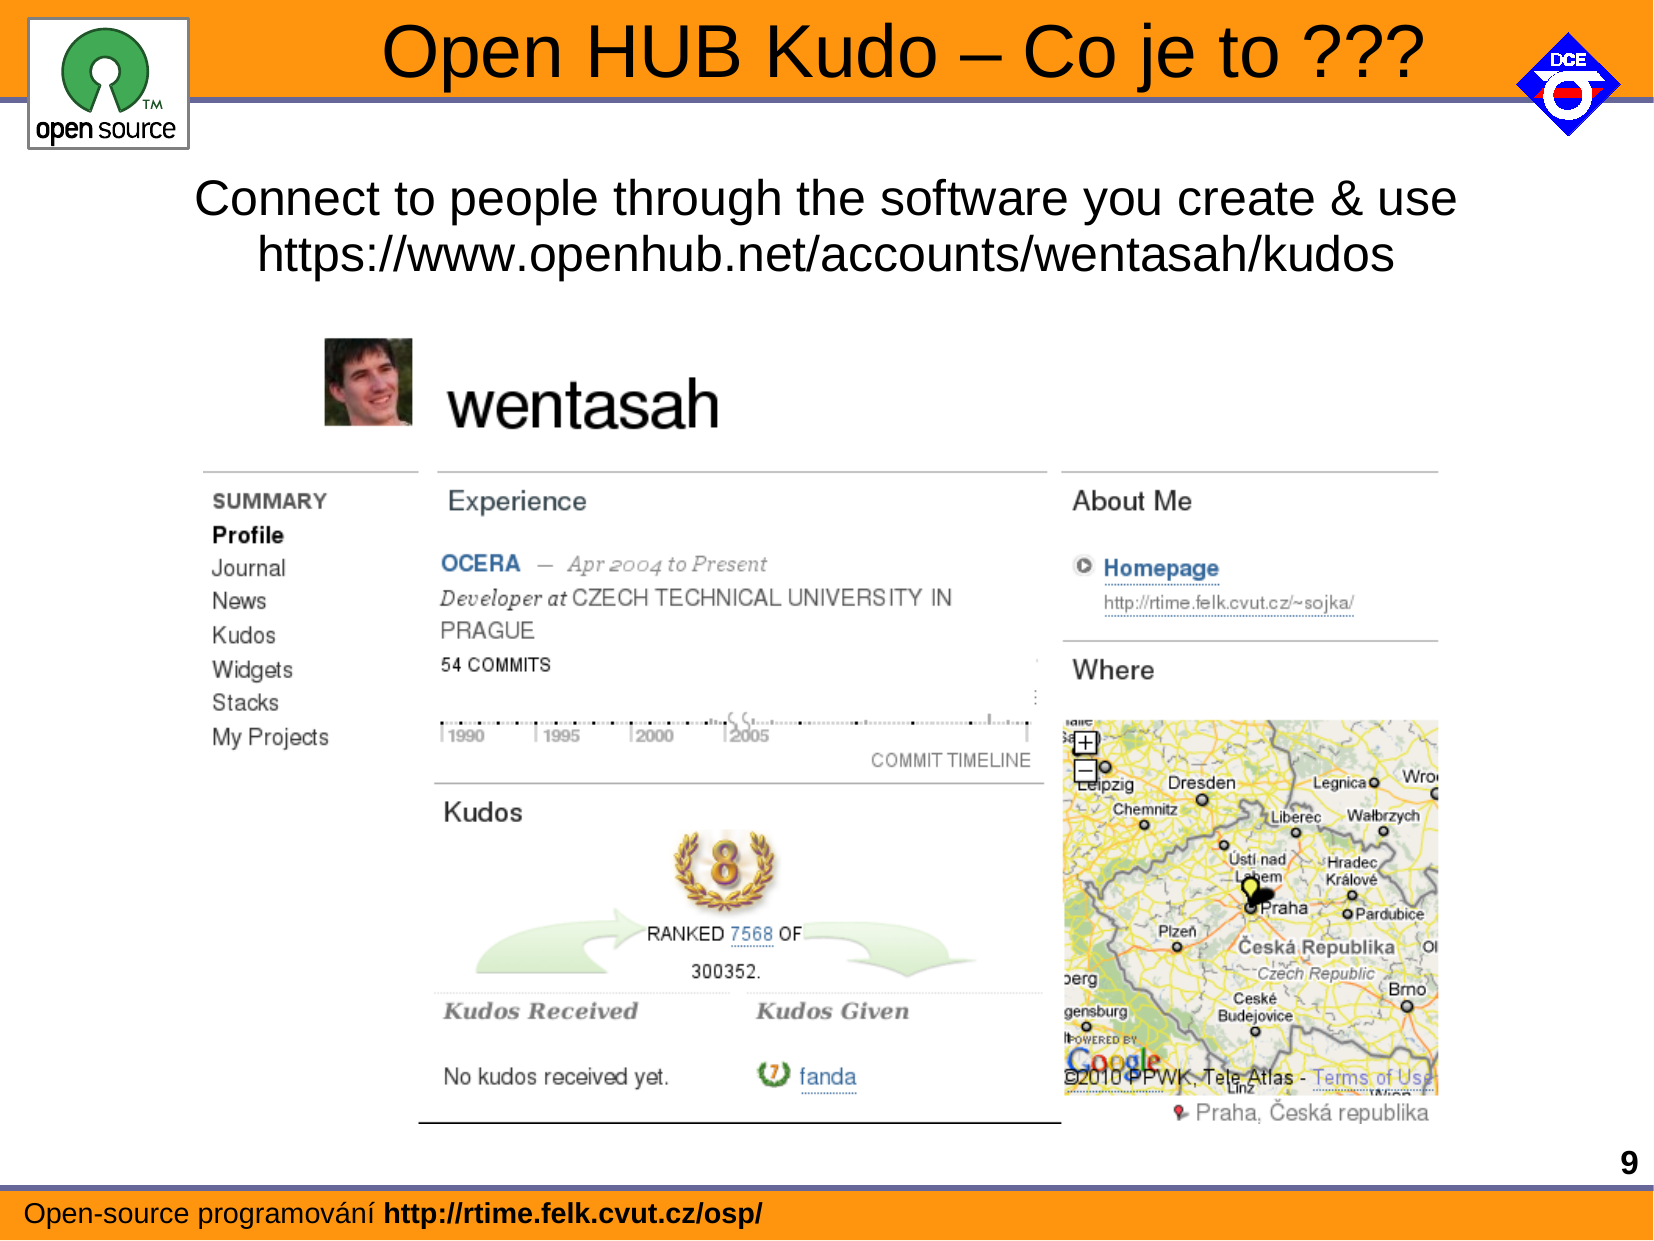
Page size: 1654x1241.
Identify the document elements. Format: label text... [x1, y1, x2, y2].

title Open HUB Kudo – Co je to ??? [178, 4, 1631, 98]
text_box Connect to people through the software you create & use https://www.openhub.net/accounts/wentasah/kudos [143, 170, 1510, 295]
picture [203, 326, 1451, 1124]
